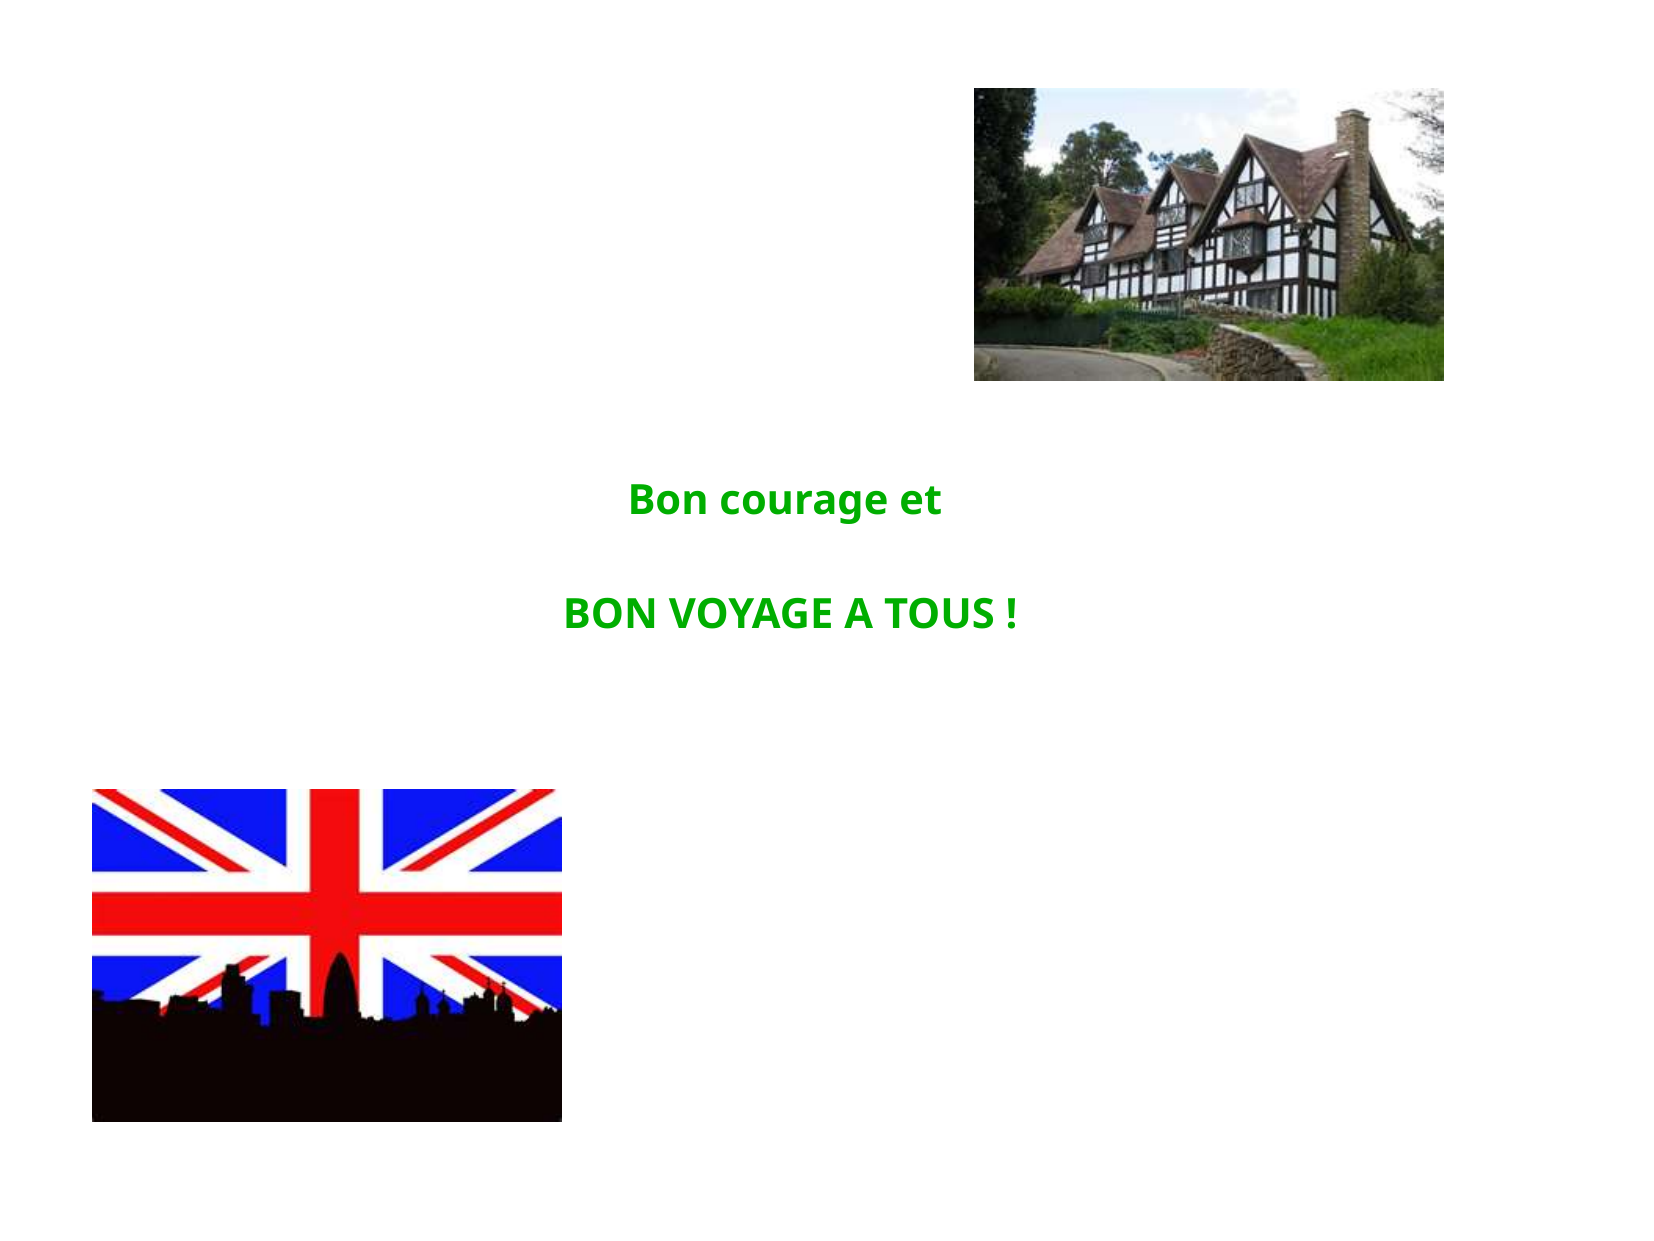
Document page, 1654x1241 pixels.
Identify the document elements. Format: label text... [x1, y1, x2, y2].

text_box Bon courage et BON VOYAGE A TOUS ! [537, 177, 1158, 949]
picture [974, 88, 1444, 381]
picture [92, 789, 562, 1123]
